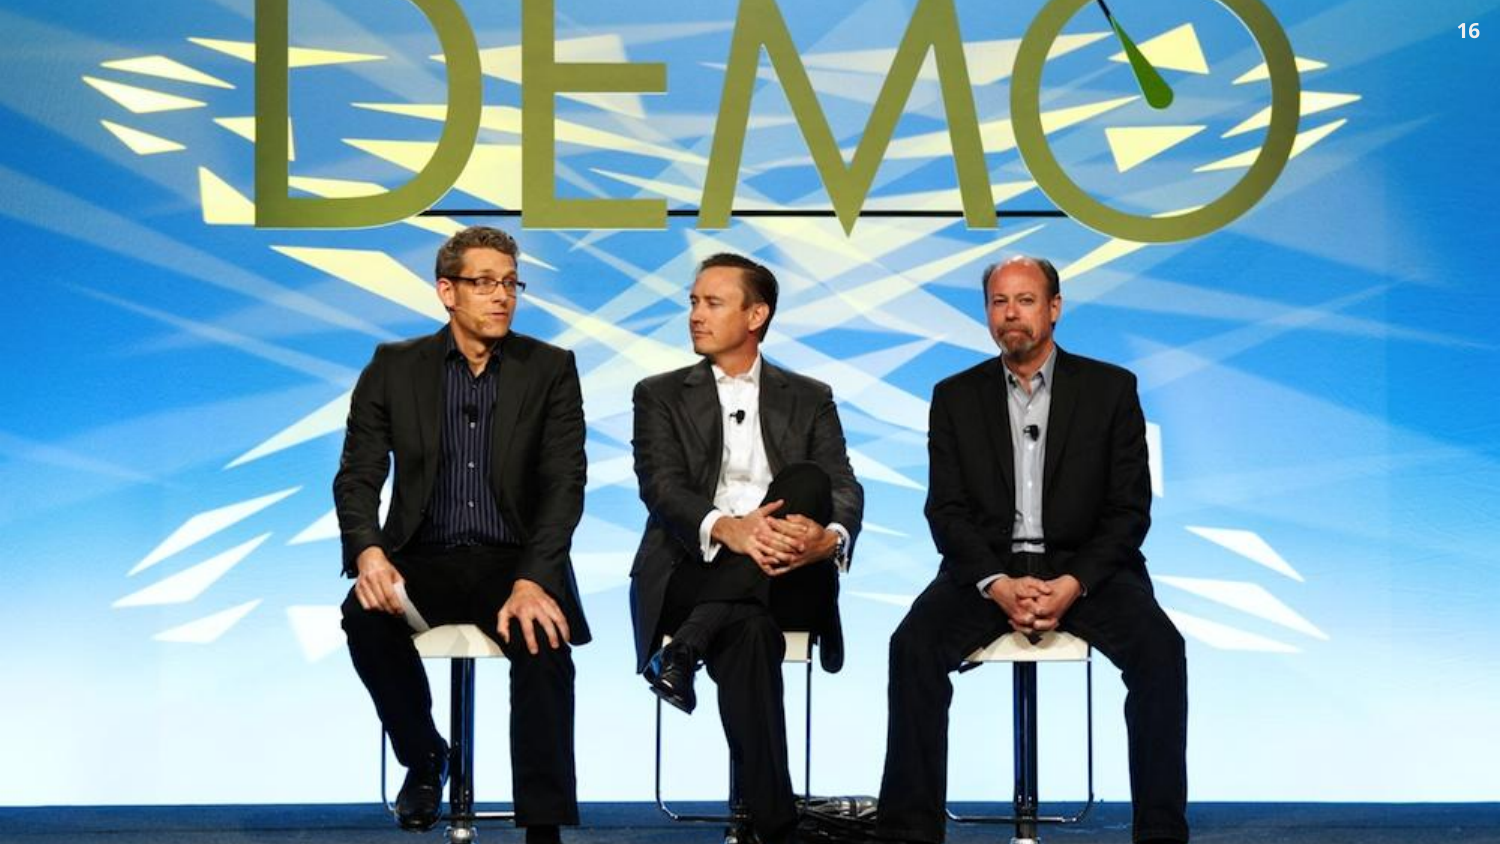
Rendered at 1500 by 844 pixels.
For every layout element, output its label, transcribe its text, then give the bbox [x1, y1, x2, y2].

picture [0, 0, 1500, 844]
slide_number <number> [1415, 0, 1496, 65]
